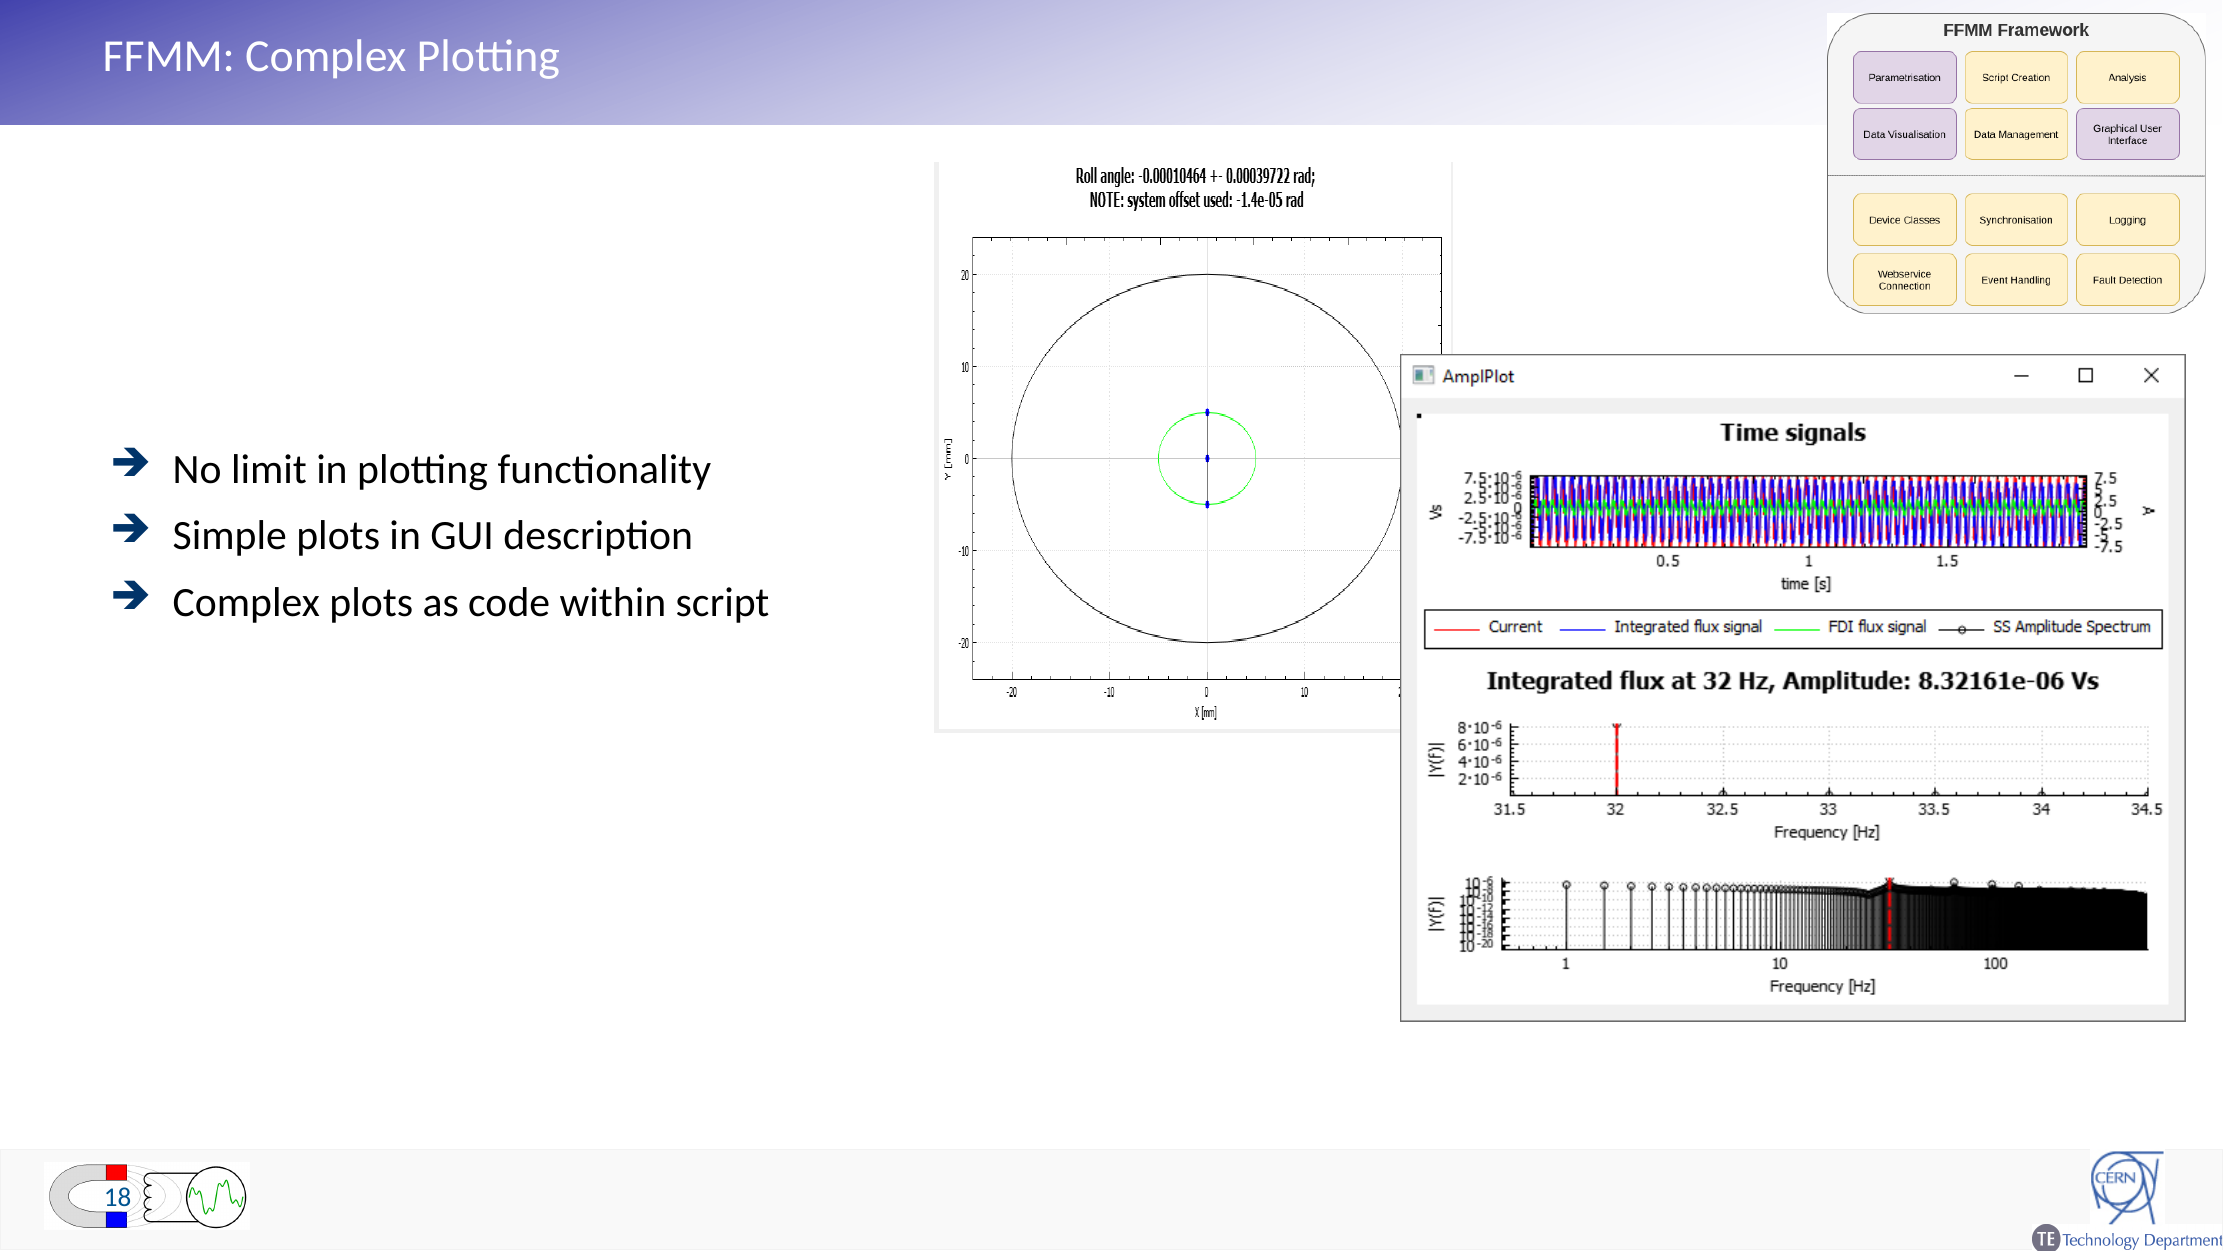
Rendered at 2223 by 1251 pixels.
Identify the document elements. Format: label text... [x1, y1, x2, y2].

picture [44, 1162, 250, 1230]
picture [1827, 13, 2206, 314]
list No limit in plotting functionality Simple plots in GUI description Complex plots as code within script [94, 174, 2112, 1100]
picture [2112, 354, 2186, 1022]
picture [2032, 1149, 2223, 1251]
title FFMM: Complex Plotting [94, 0, 1528, 107]
picture [934, 162, 1453, 174]
